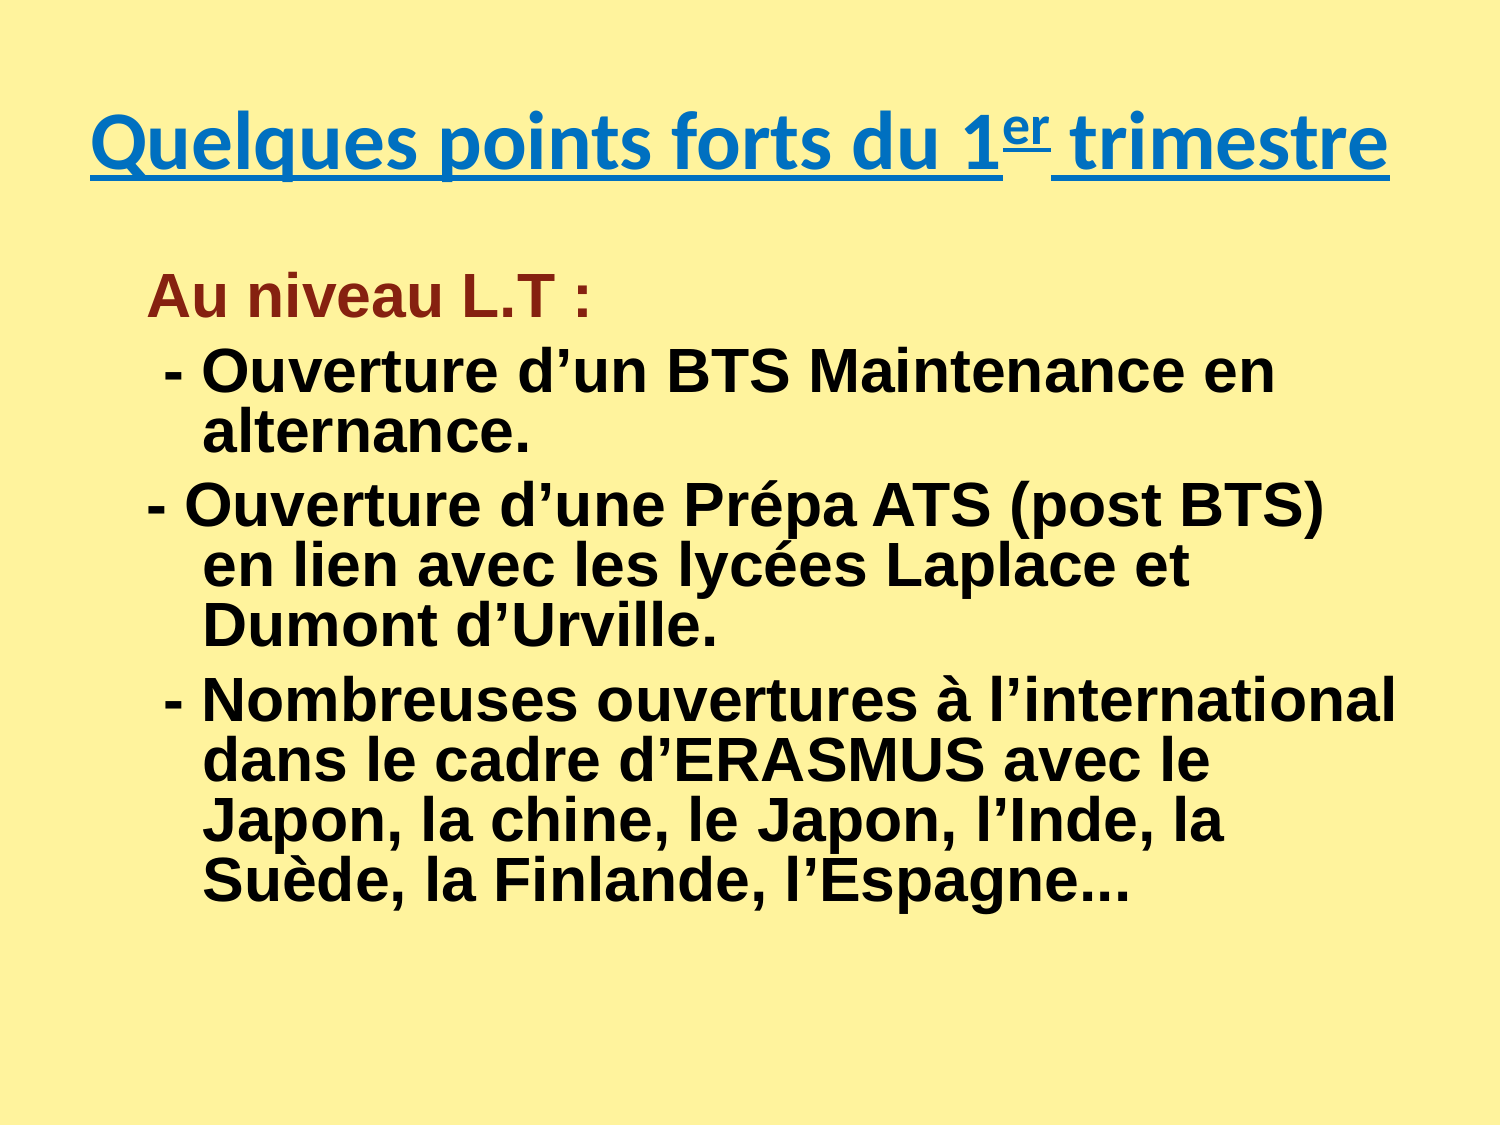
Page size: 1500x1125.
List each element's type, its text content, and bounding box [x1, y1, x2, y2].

list Au niveau L.T : - Ouverture d’un BTS Maintenance en alternance. - Ouverture d’une Prépa ATS (post BTS) en lien avec les lycées Laplace et Dumont d’Urville. - Nombreuses ouvertures à l’international dans le cadre d’ERASMUS avec le Japon, la chine, le Japon, l’Inde, la Suède, la Finlande, l’Espagne... [75, 262, 1426, 1005]
title Quelques points forts du 1er trimestre [64, 42, 1415, 231]
